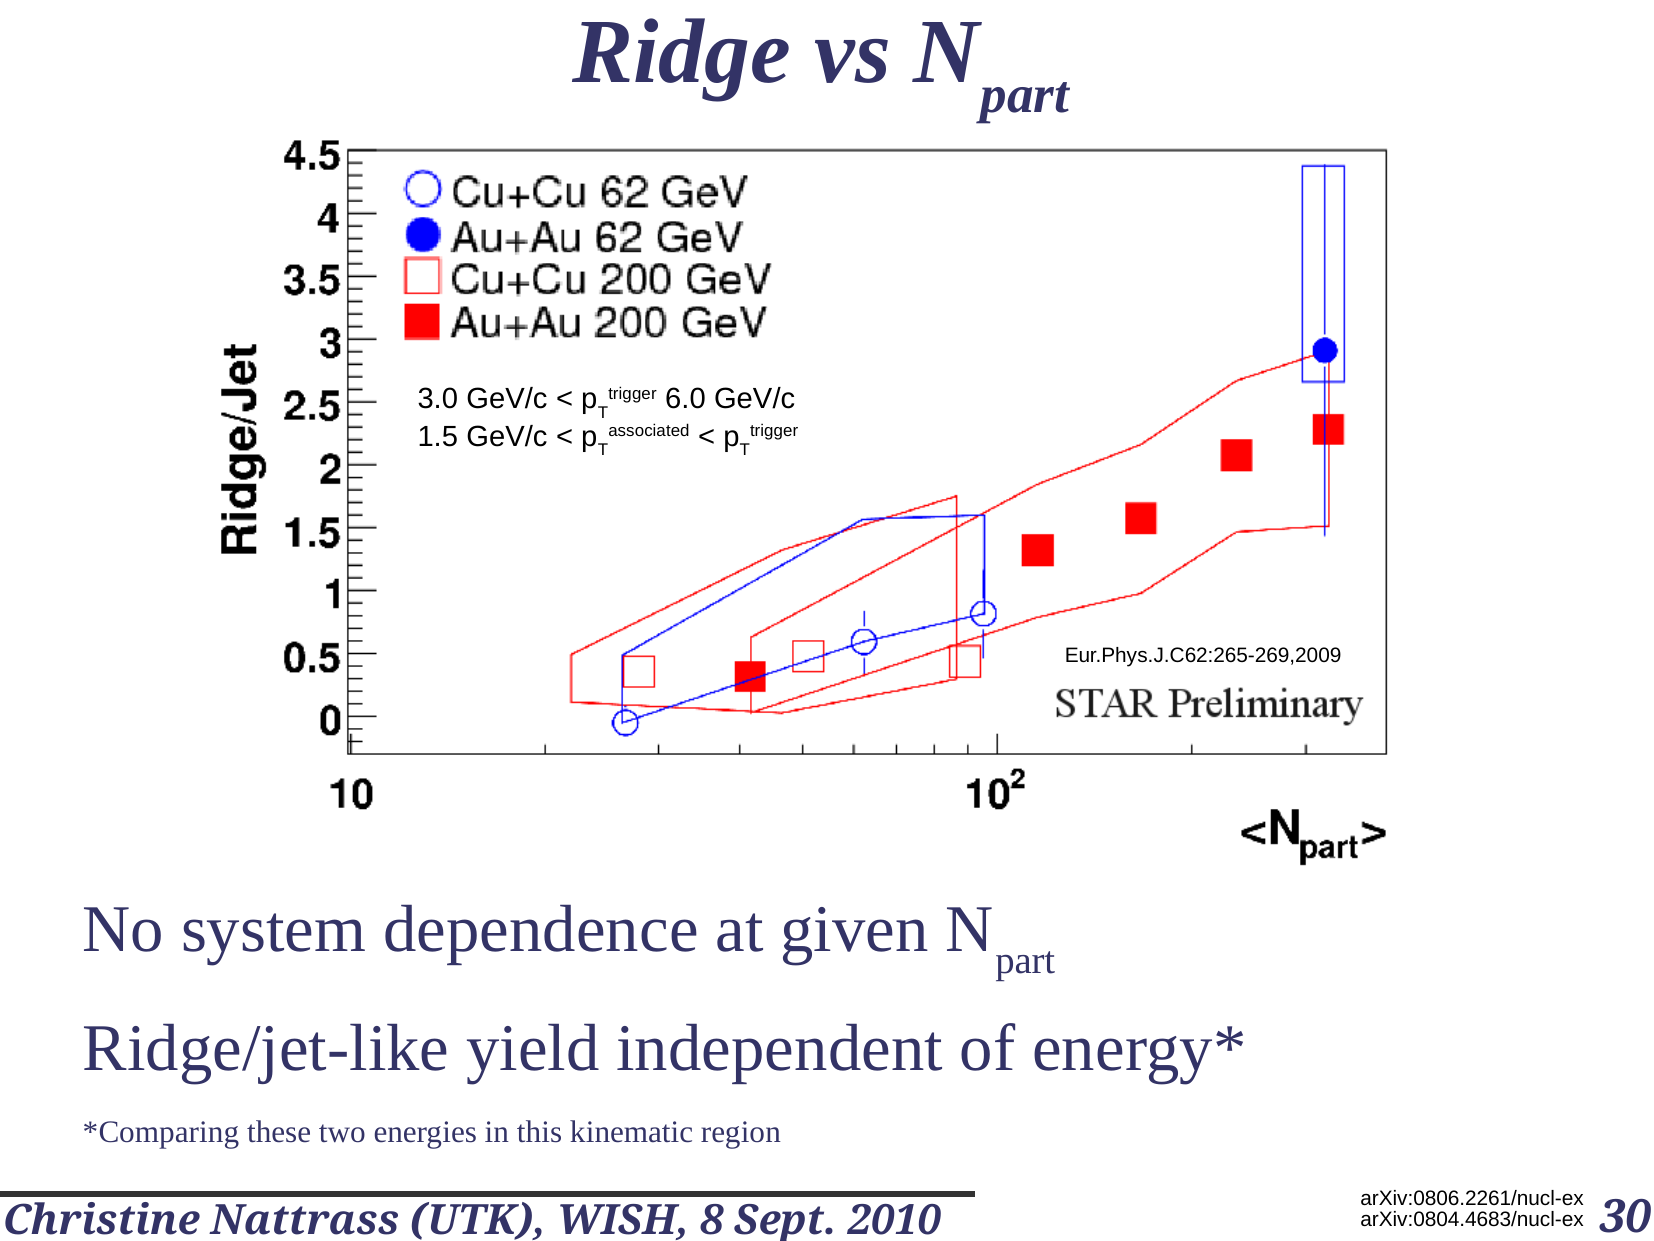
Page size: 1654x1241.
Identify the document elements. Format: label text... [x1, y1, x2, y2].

title Ridge vs Npart [76, 0, 1565, 125]
text_box 3.0 GeV/c < pTtrigger 6.0 GeV/c 1.5 GeV/c < pTassociated < pTtrigger [402, 374, 863, 435]
text_box arXiv:0806.2261/nucl-ex arXiv:0804.4683/nucl-ex [1083, 1180, 1599, 1241]
picture [206, 135, 1390, 875]
list No system dependence at given Npart Ridge/jet-like yield independent of energy* *Comparing these two energies in this kinematic region [82, 891, 1571, 1192]
text_box Eur.Phys.J.C62:265-269,2009 [1050, 636, 1362, 676]
